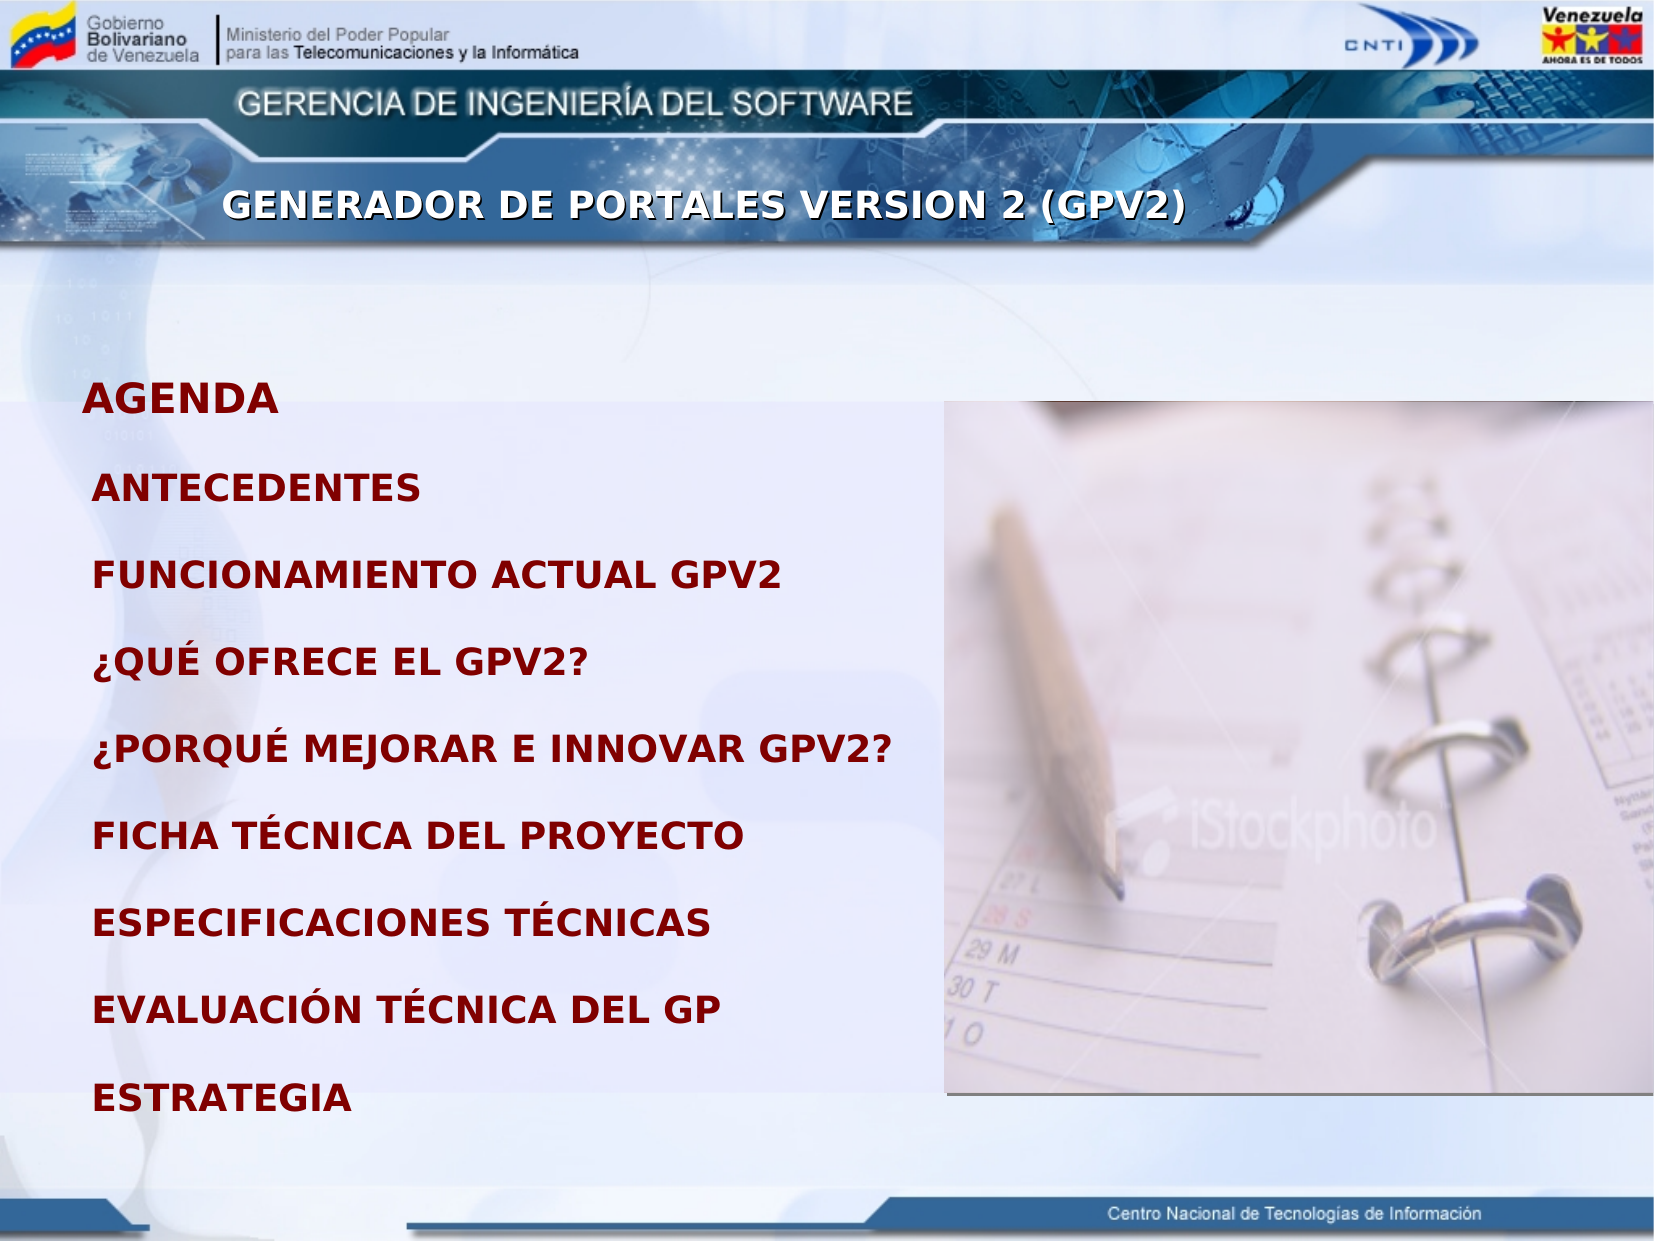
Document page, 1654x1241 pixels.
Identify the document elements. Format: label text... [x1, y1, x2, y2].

text_box GENERADOR DE PORTALES VERSION 2 (GPV2) [206, 177, 1270, 237]
picture [209, 1093, 216, 1101]
picture [0, 1093, 1654, 1241]
text_box AGENDA ANTECEDENTES FUNCIONAMIENTO ACTUAL GPV2 ¿QUÉ OFRECE EL GPV2? ¿PORQUÉ MEJORAR E INNOVAR GPV2? FICHA TÉCNICA DEL PROYECTO ESPECIFICACIONES TÉCNICAS EVALUACIÓN TÉCNICA DEL GP ESTRATEGIA [5, 319, 981, 780]
picture [0, 0, 1654, 401]
text_box [0, 401, 1654, 1093]
picture [333, 1093, 340, 1101]
